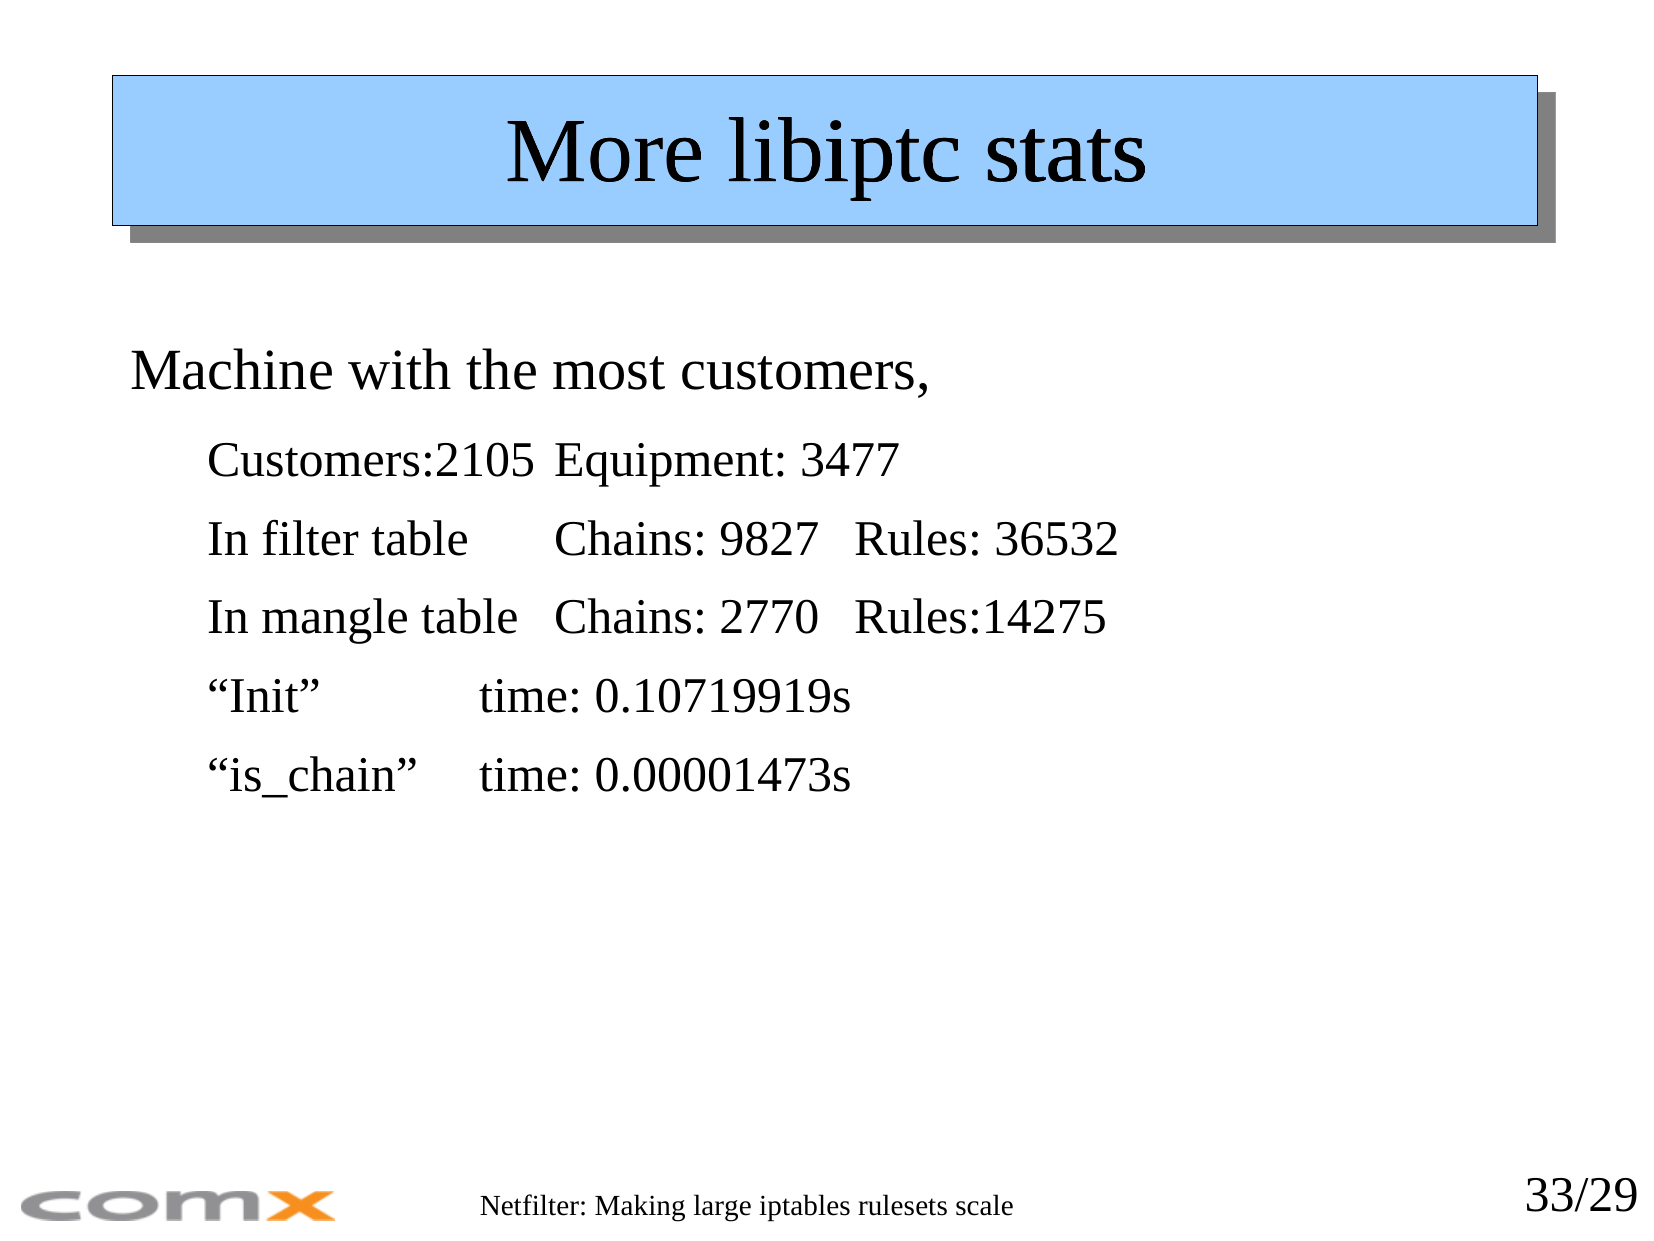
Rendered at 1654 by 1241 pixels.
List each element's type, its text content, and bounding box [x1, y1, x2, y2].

list Machine with the most customers, Customers:2105 Equipment: 3477 In filter table Chains: 9827 Rules: 36532 In mangle table Chains: 2770 Rules:14275 “Init” time: 0.10719919s “is_chain” time: 0.00001473s [112, 337, 1538, 1096]
picture [21, 1191, 335, 1221]
title More libiptc stats [116, 90, 1538, 211]
